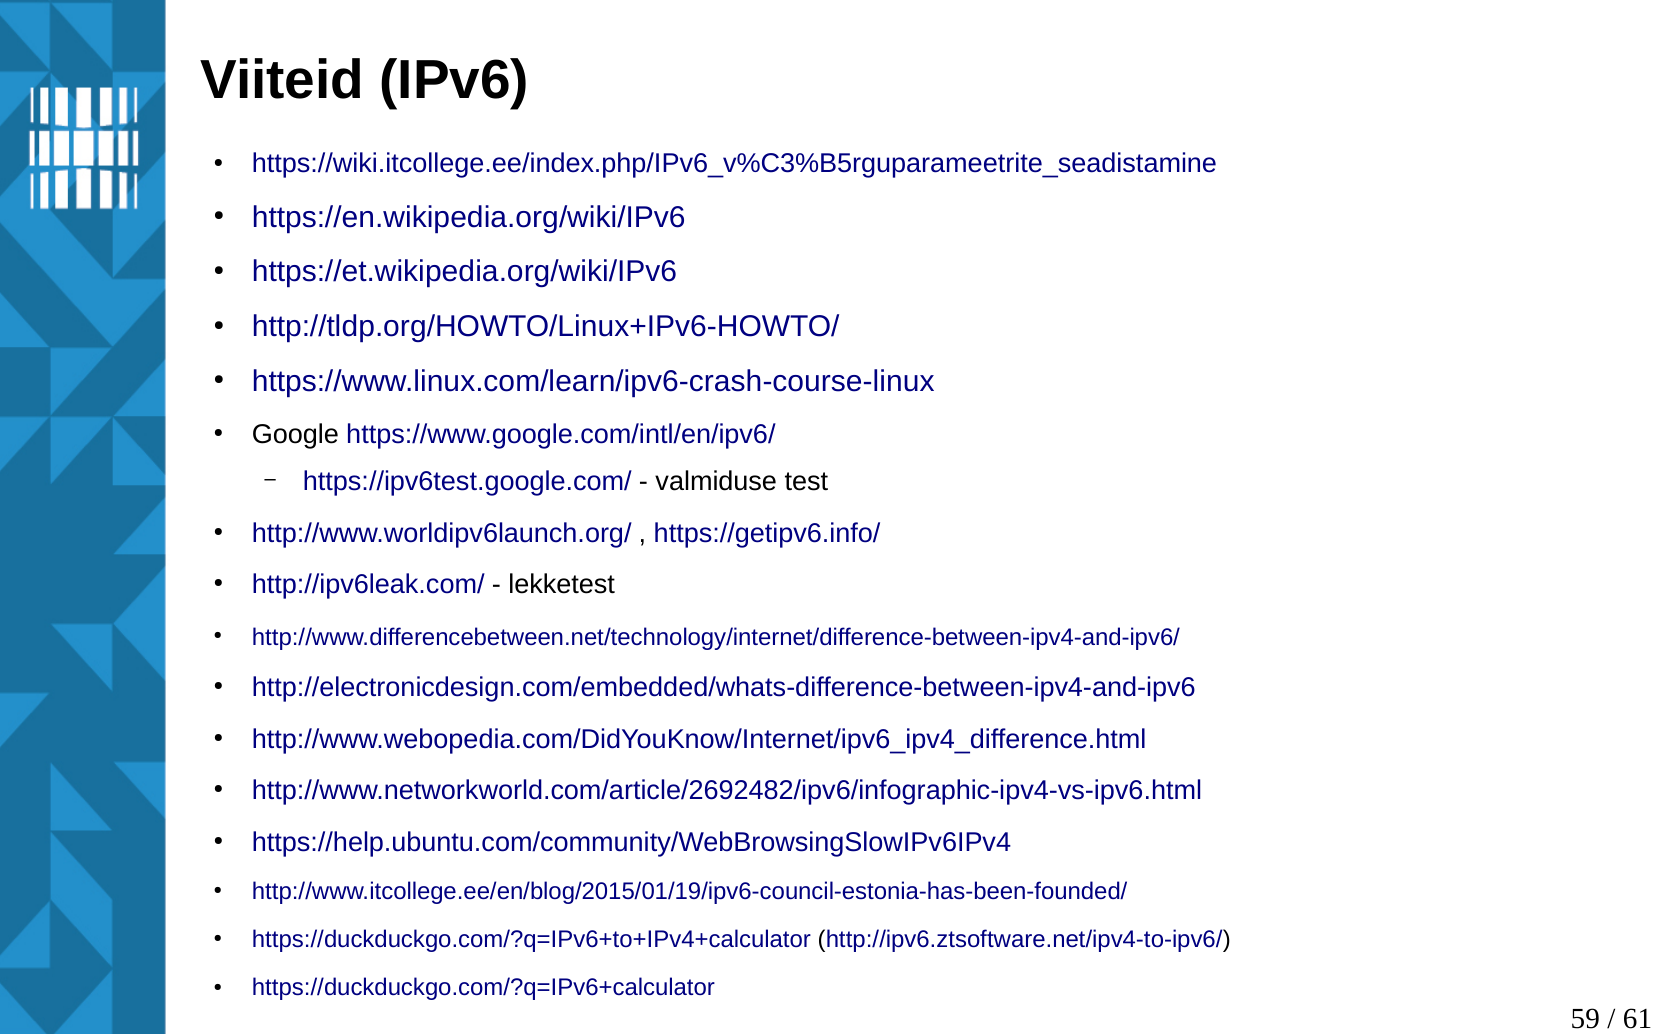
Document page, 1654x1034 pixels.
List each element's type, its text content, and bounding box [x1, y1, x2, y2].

list https://wiki.itcollege.ee/index.php/IPv6_v%C3%B5rguparameetrite_seadistamine https://en.wikipedia.org/wiki/IPv6 https://et.wikipedia.org/wiki/IPv6 http://tldp.org/HOWTO/Linux+IPv6-HOWTO/ https://www.linux.com/learn/ipv6-crash-course-linux Google https://www.google.com/intl/en/ipv6/ https://ipv6test.google.com/ - valmiduse test http://www.worldipv6launch.org/ , https://getipv6.info/ http://ipv6leak.com/ - lekketest http://www.differencebetween.net/technology/internet/difference-between-ipv4-and-ipv6/ http://electronicdesign.com/embedded/whats-difference-between-ipv4-and-ipv6 http://www.webopedia.com/DidYouKnow/Internet/ipv6_ipv4_difference.html http://www.networkworld.com/article/2692482/ipv6/infographic-ipv4-vs-ipv6.html https://help.ubuntu.com/community/WebBrowsingSlowIPv6IPv4 http://www.itcollege.ee/en/blog/2015/01/19/ipv6-council-estonia-has-been-founded/ https://duckduckgo.com/?q=IPv6+to+IPv4+calculator (http://ipv6.ztsoftware.net/ipv4-to-ipv6/) https://duckduckgo.com/?q=IPv6+calculator [200, 148, 1590, 1004]
title Viiteid (IPv6) [200, 28, 1595, 131]
